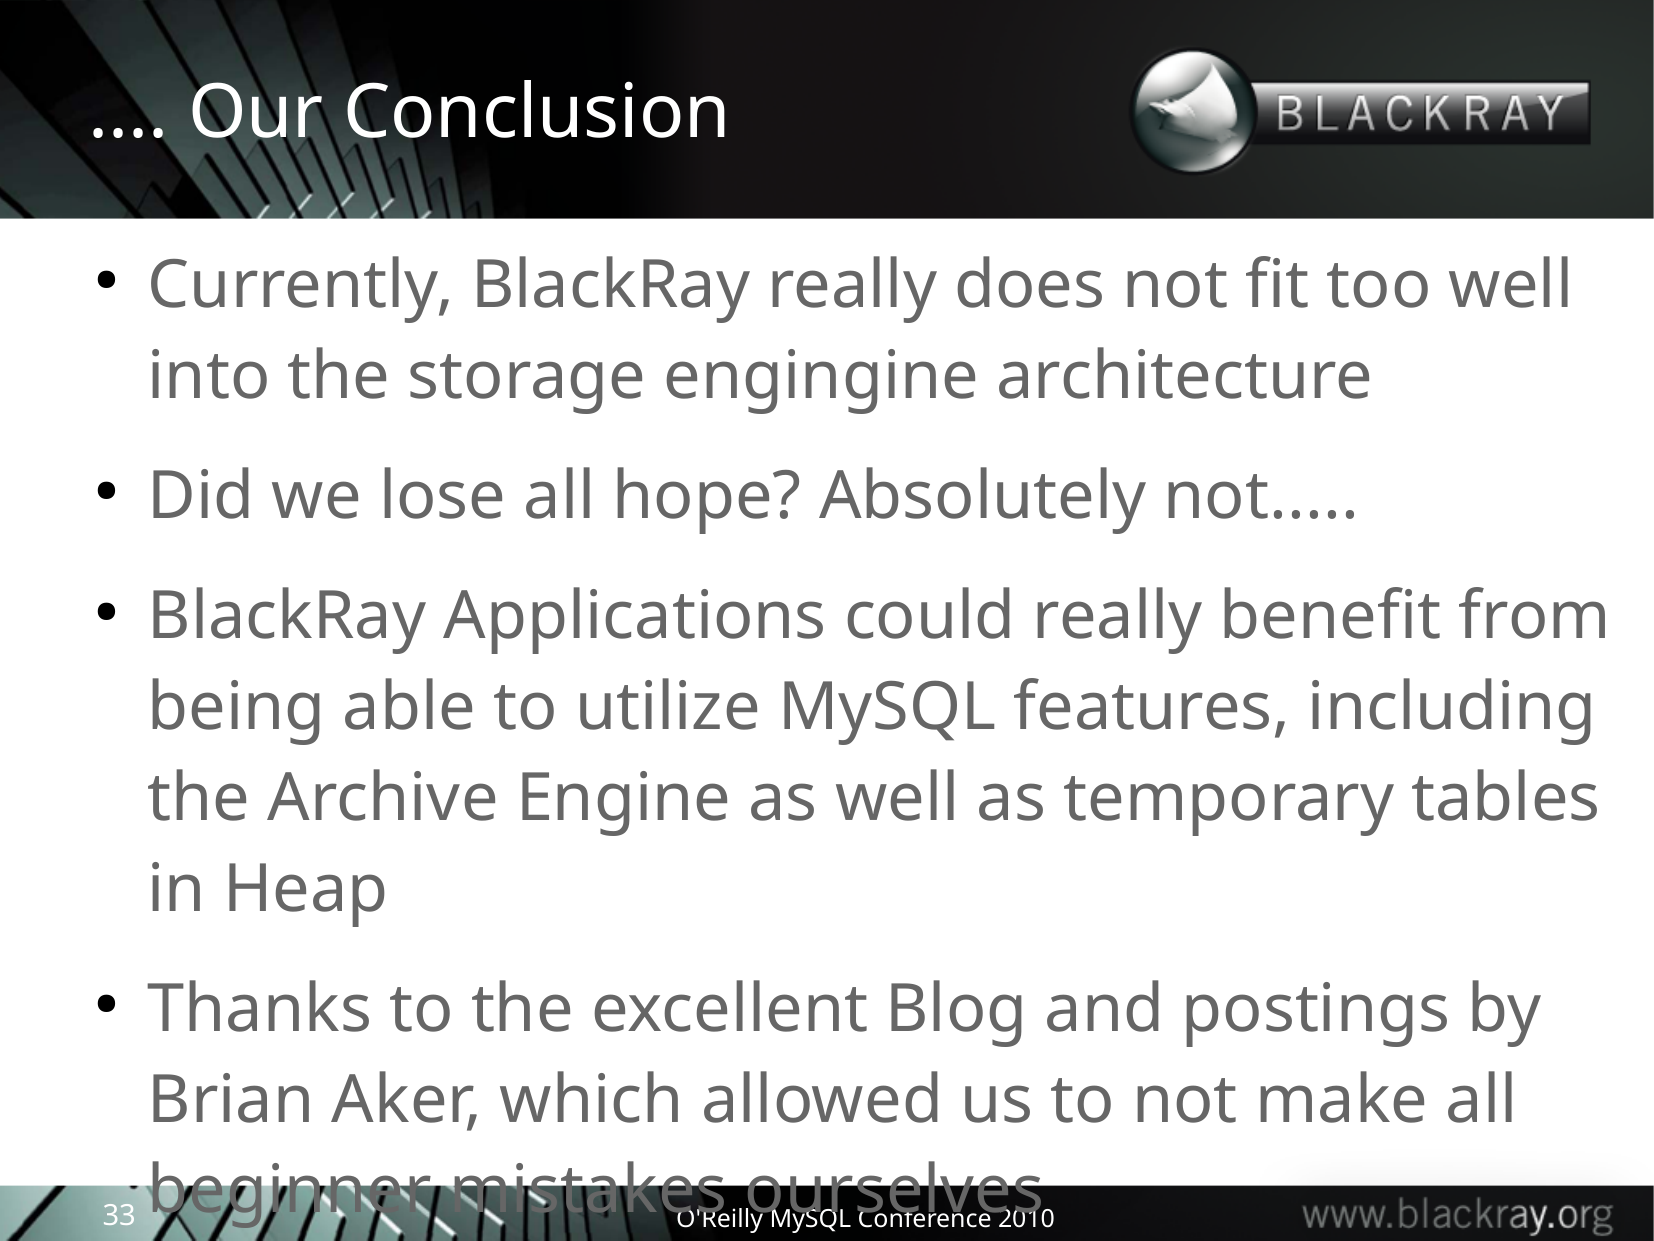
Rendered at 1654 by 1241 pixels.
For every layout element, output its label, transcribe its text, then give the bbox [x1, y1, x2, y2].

list Currently, BlackRay really does not fit too well into the storage engingine architecture Did we lose all hope? Absolutely not..... BlackRay Applications could really benefit from being able to utilize MySQL features, including the Archive Engine as well as temporary tables in Heap Thanks to the excellent Blog and postings by Brian Aker, which allowed us to not make all beginner mistakes ourselves [76, 236, 1625, 1137]
title .... Our Conclusion [88, 46, 1577, 170]
picture [0, 0, 1654, 1241]
